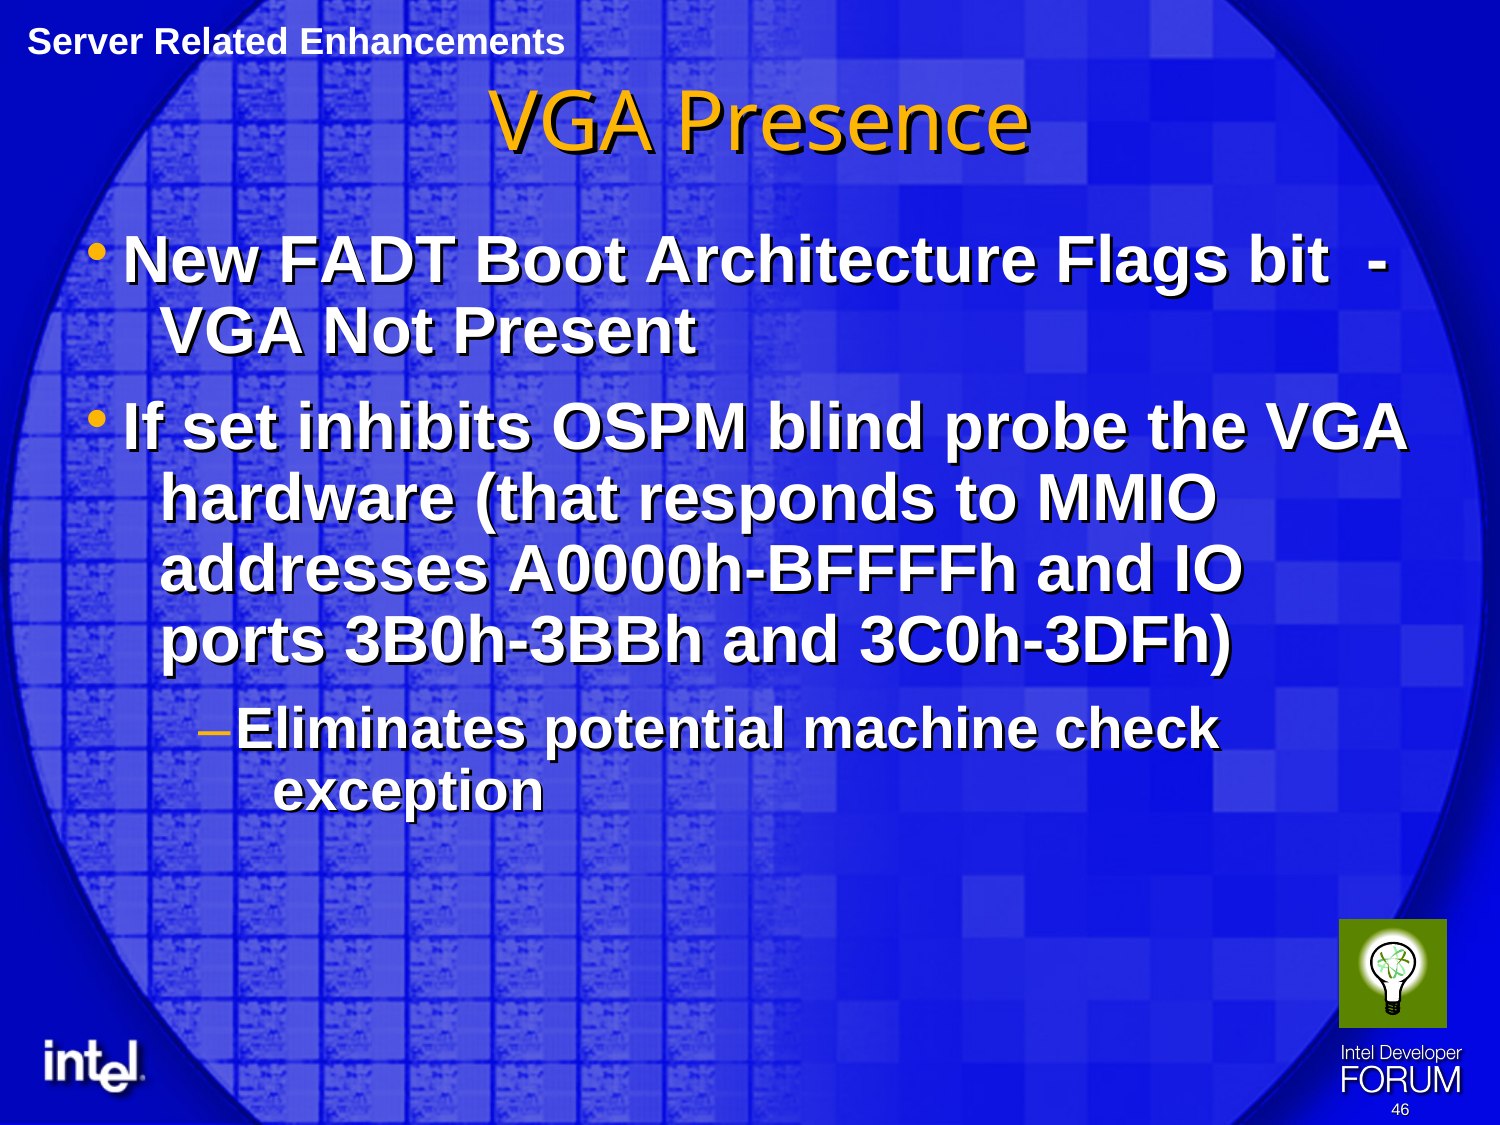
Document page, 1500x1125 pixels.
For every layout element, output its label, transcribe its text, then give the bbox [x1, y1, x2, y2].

text_box Server Related Enhancements [12, 12, 585, 71]
picture [0, 0, 1500, 1125]
